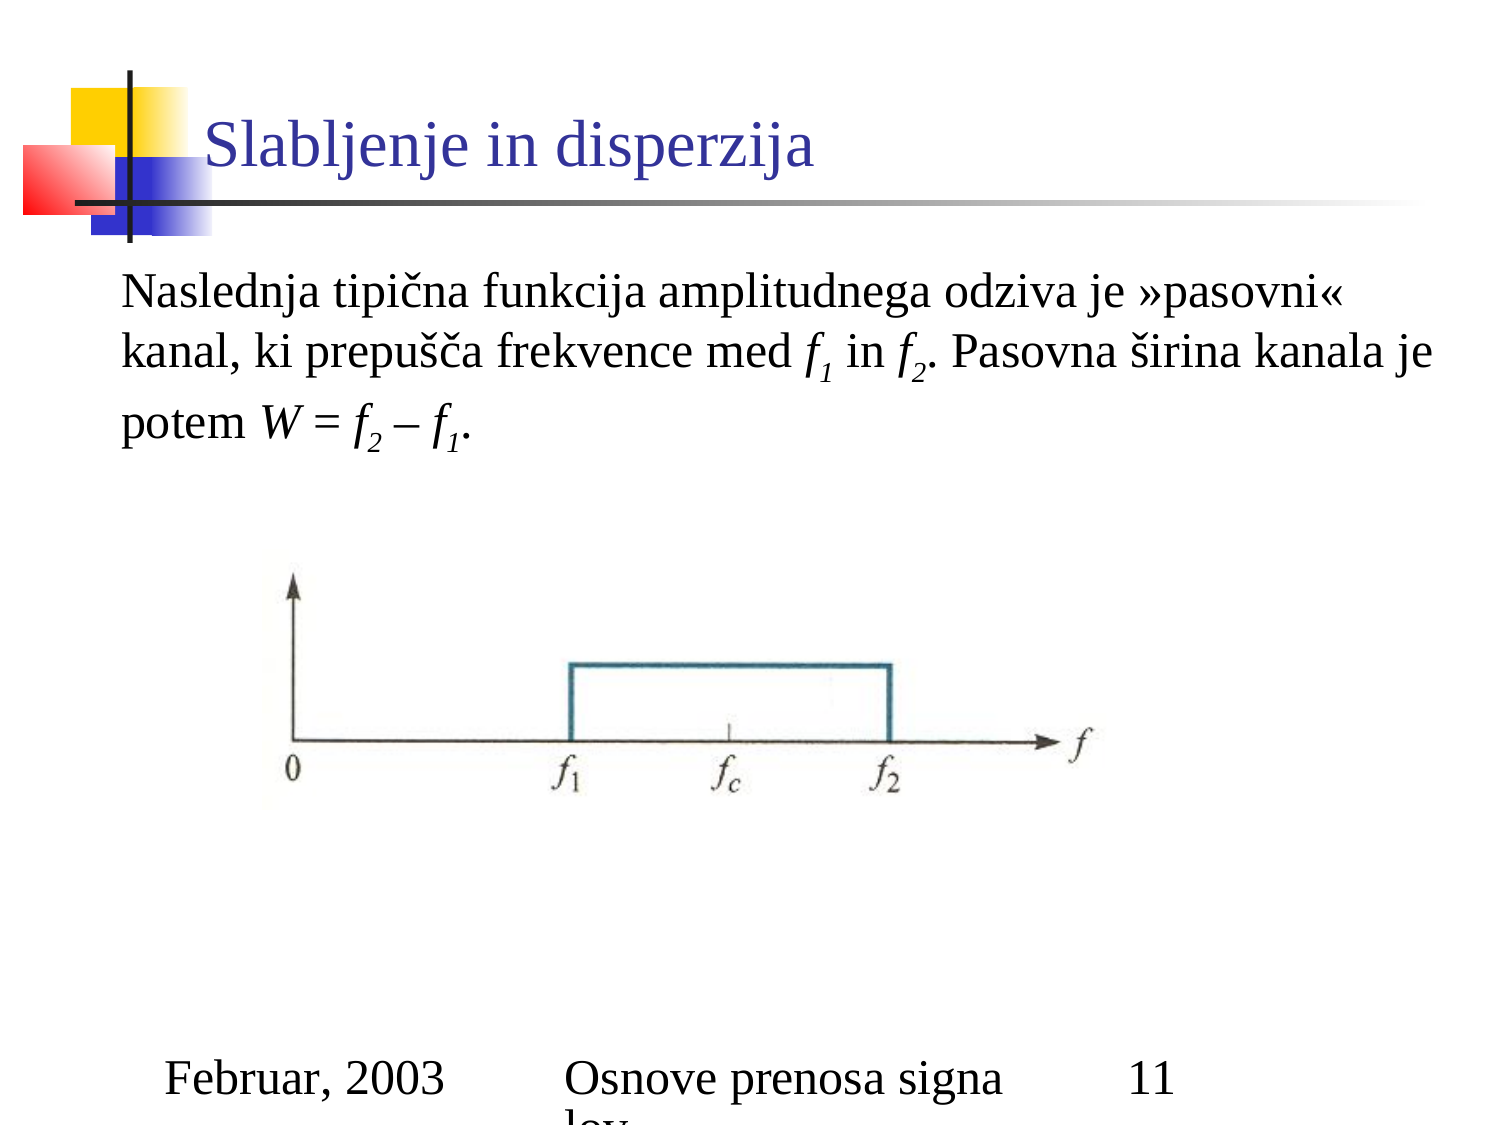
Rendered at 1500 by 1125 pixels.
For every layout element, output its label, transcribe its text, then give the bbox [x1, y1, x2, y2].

title Slabljenje in disperzija [188, 92, 1468, 188]
picture [262, 549, 1113, 810]
list Naslednja tipična funkcija amplitudnega odziva je »pasovni« kanal, ki prepušča frekvence med f1 in f2. Pasovna širina kanala je potem W = f2 – f1. [50, 249, 1469, 476]
